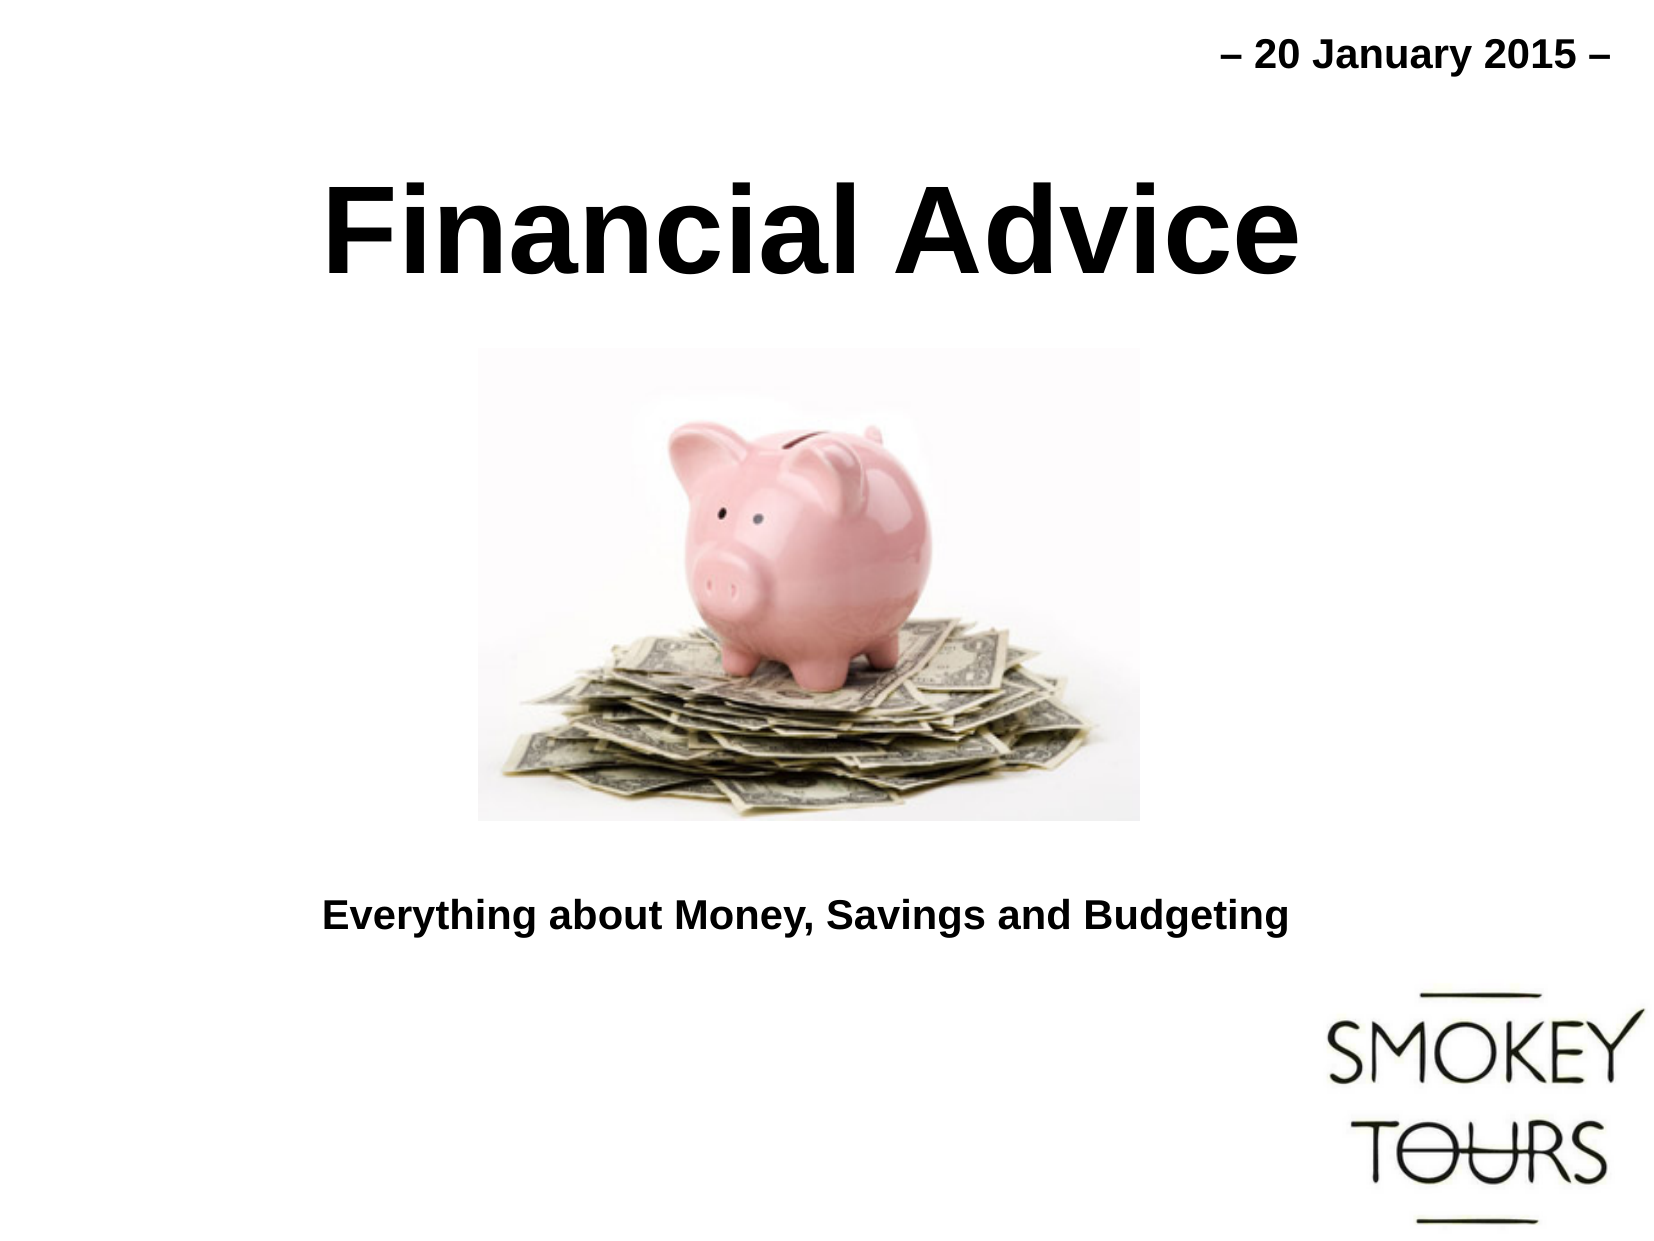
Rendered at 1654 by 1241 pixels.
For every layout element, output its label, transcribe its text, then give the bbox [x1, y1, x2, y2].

text_box Everything about Money, Savings and Budgeting [307, 884, 1335, 969]
text_box – 20 January 2015 – [1204, 23, 1642, 107]
picture [1322, 968, 1654, 1241]
picture [478, 348, 1140, 821]
text_box Financial Advice [307, 152, 1335, 308]
